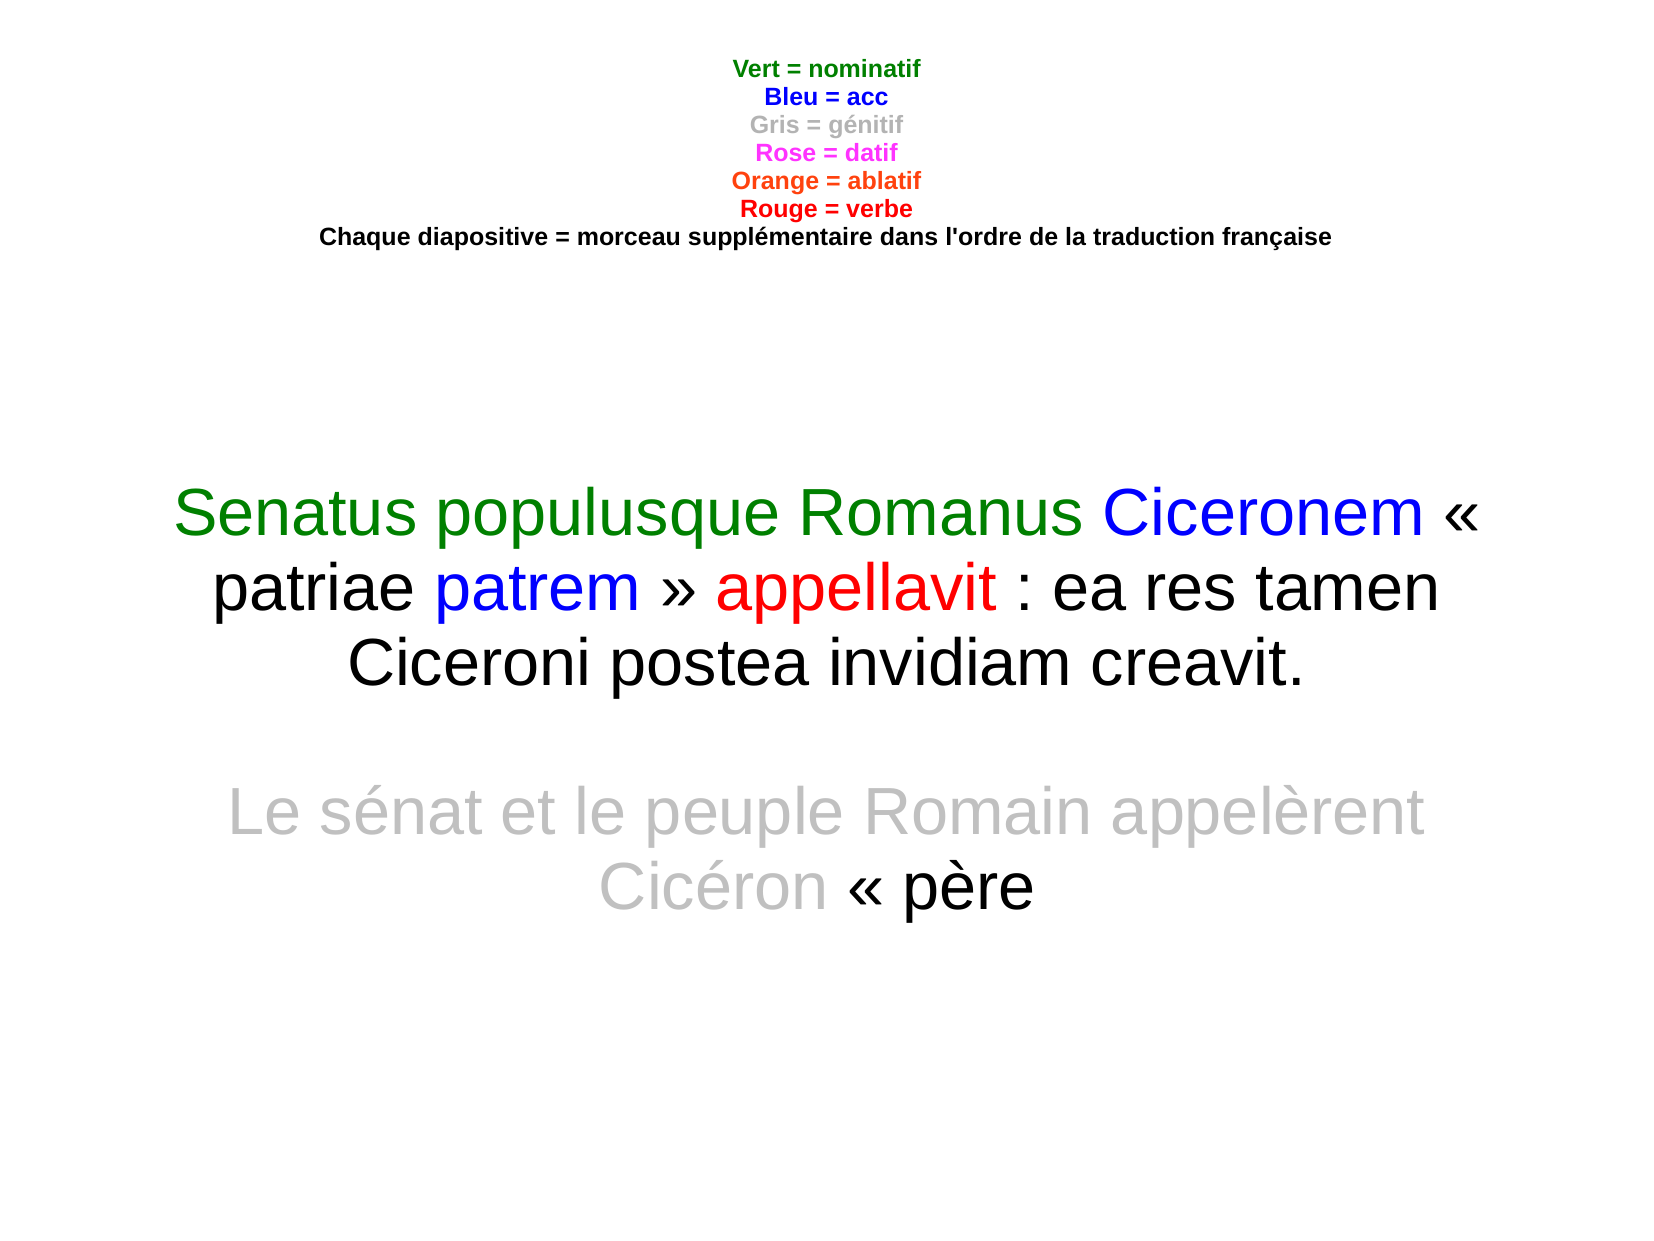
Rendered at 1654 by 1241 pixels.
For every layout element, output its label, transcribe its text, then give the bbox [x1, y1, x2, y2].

title Vert = nominatif Bleu = acc Gris = génitif Rose = datif Orange = ablatif Rouge = verbe Chaque diapositive = morceau supplémentaire dans l'ordre de la traduction française [82, 49, 1571, 257]
subtitle Senatus populusque Romanus Ciceronem « patriae patrem » appellavit : ea res tamen Ciceroni postea invidiam creavit. Le sénat et le peuple Romain appelèrent Cicéron « père [82, 290, 1571, 1109]
